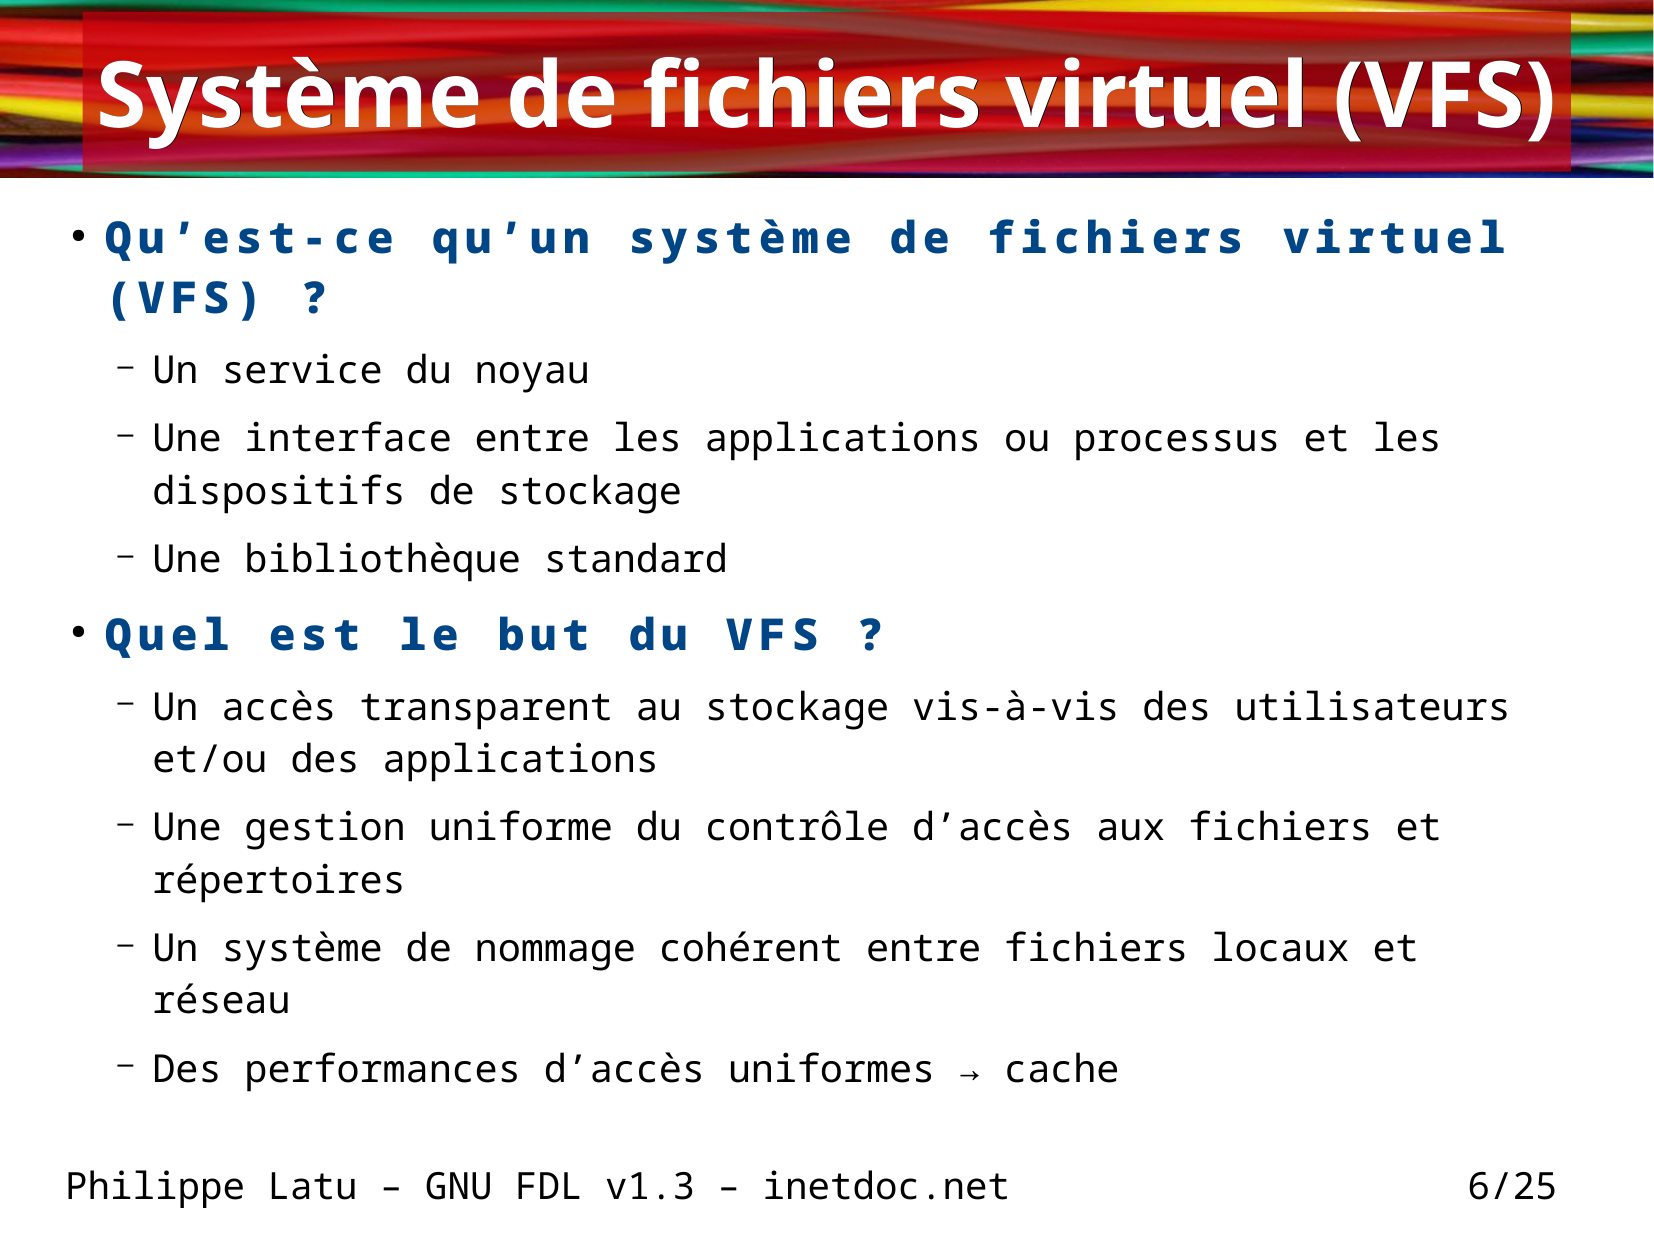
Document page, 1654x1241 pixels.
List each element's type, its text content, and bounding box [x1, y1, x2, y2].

list Qu’est-ce qu’un système de fichiers virtuel (VFS) ? Un service du noyau Une interface entre les applications ou processus et les dispositifs de stockage Une bibliothèque standard Quel est le but du VFS ? Un accès transparent au stockage vis-à-vis des utilisateurs et/ou des applications Une gestion uniforme du contrôle d’accès aux fichiers et répertoires Un système de nommage cohérent entre fichiers locaux et réseau Des performances d’accès uniformes → cache [59, 206, 1571, 1098]
text_box Philippe Latu – GNU FDL v1.3 – inetdoc.net <numéro>/25 [59, 1133, 1595, 1237]
picture [0, 0, 1654, 178]
title Système de fichiers virtuel (VFS) [82, 11, 1571, 172]
